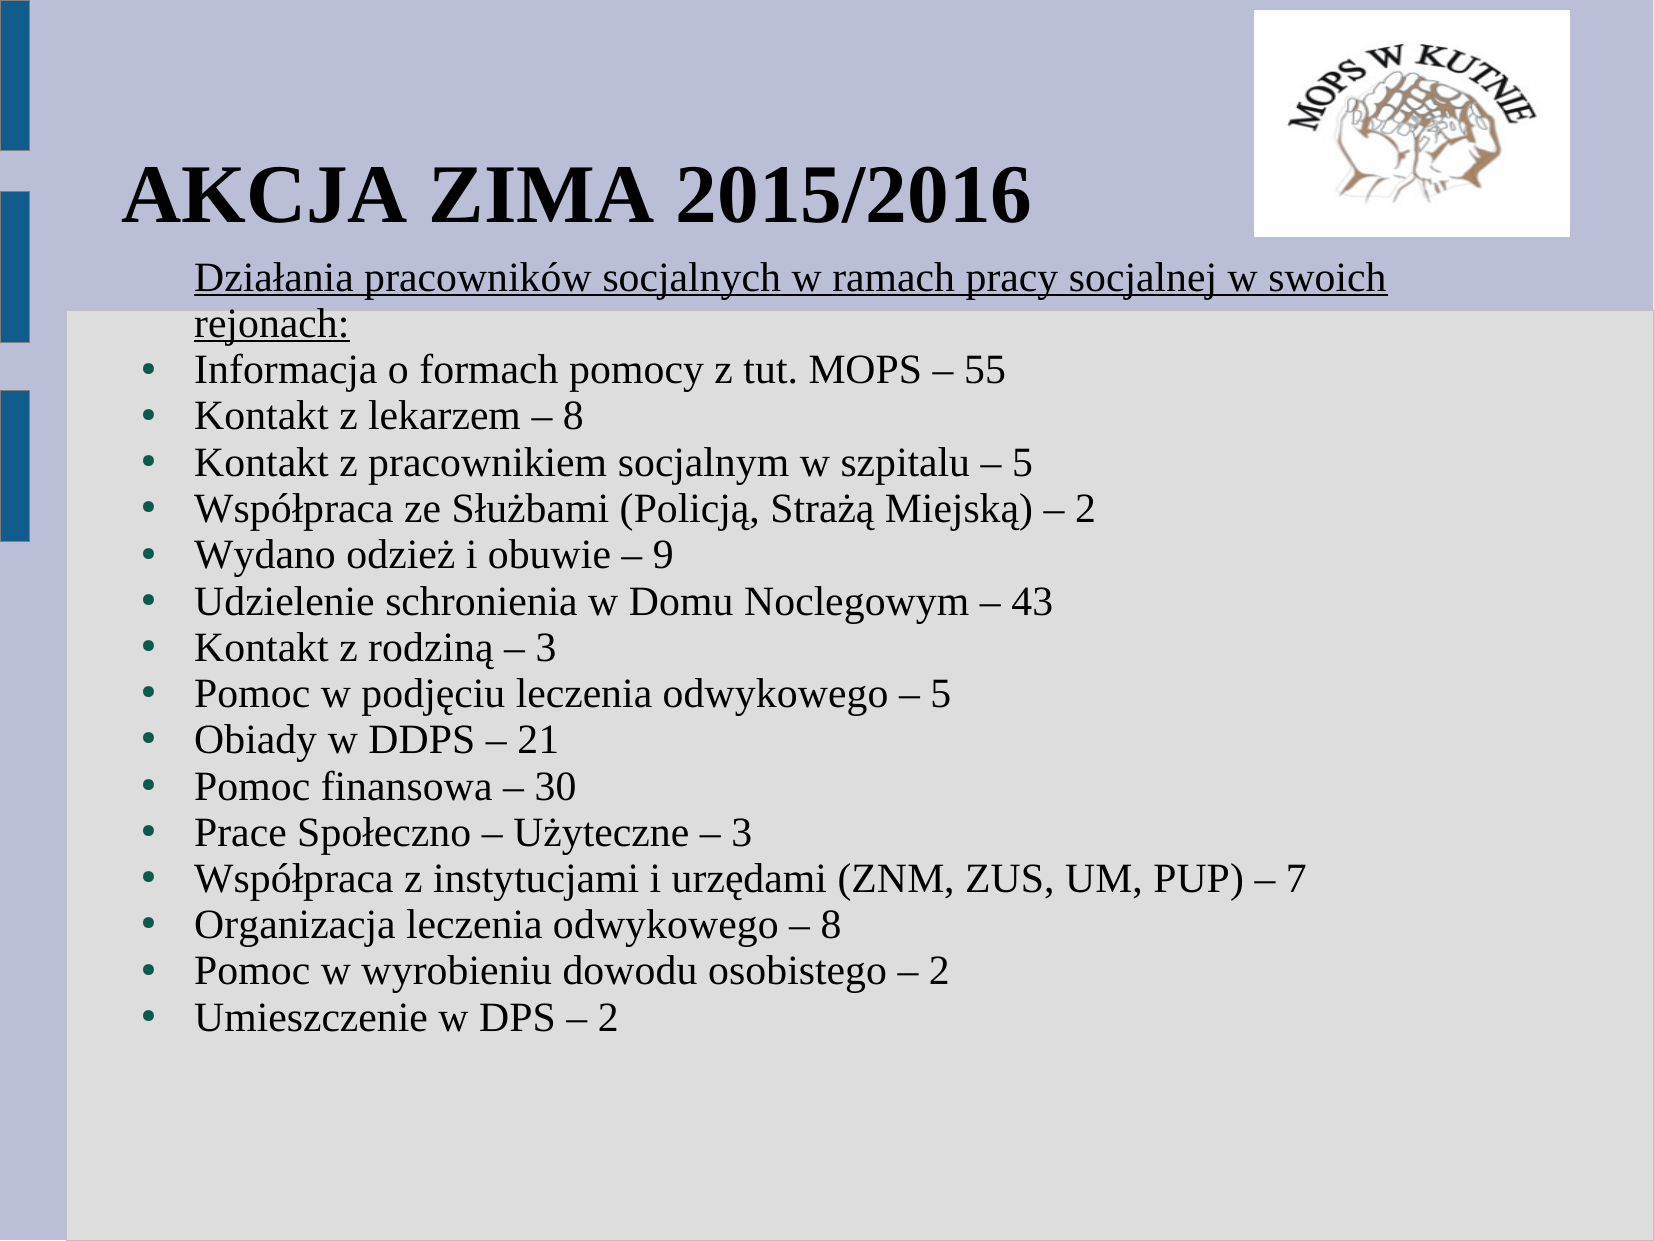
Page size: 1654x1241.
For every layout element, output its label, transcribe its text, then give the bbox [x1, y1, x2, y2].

title AKCJA ZIMA 2015/2016 [121, 91, 1534, 299]
picture [1254, 10, 1570, 237]
list Działania pracowników socjalnych w ramach pracy socjalnej w swoich rejonach: Informacja o formach pomocy z tut. MOPS – 55 Kontakt z lekarzem – 8 Kontakt z pracownikiem socjalnym w szpitalu – 5 Współpraca ze Służbami (Policją, Strażą Miejską) – 2 Wydano odzież i obuwie – 9 Udzielenie schronienia w Domu Noclegowym – 43 Kontakt z rodziną – 3 Pomoc w podjęciu leczenia odwykowego – 5 Obiady w DDPS – 21 Pomoc finansowa – 30 Prace Społeczno – Użyteczne – 3 Współpraca z instytucjami i urzędami (ZNM, ZUS, UM, PUP) – 7 Organizacja leczenia odwykowego – 8 Pomoc w wyrobieniu dowodu osobistego – 2 Umieszczenie w DPS – 2 [123, 254, 1536, 1211]
